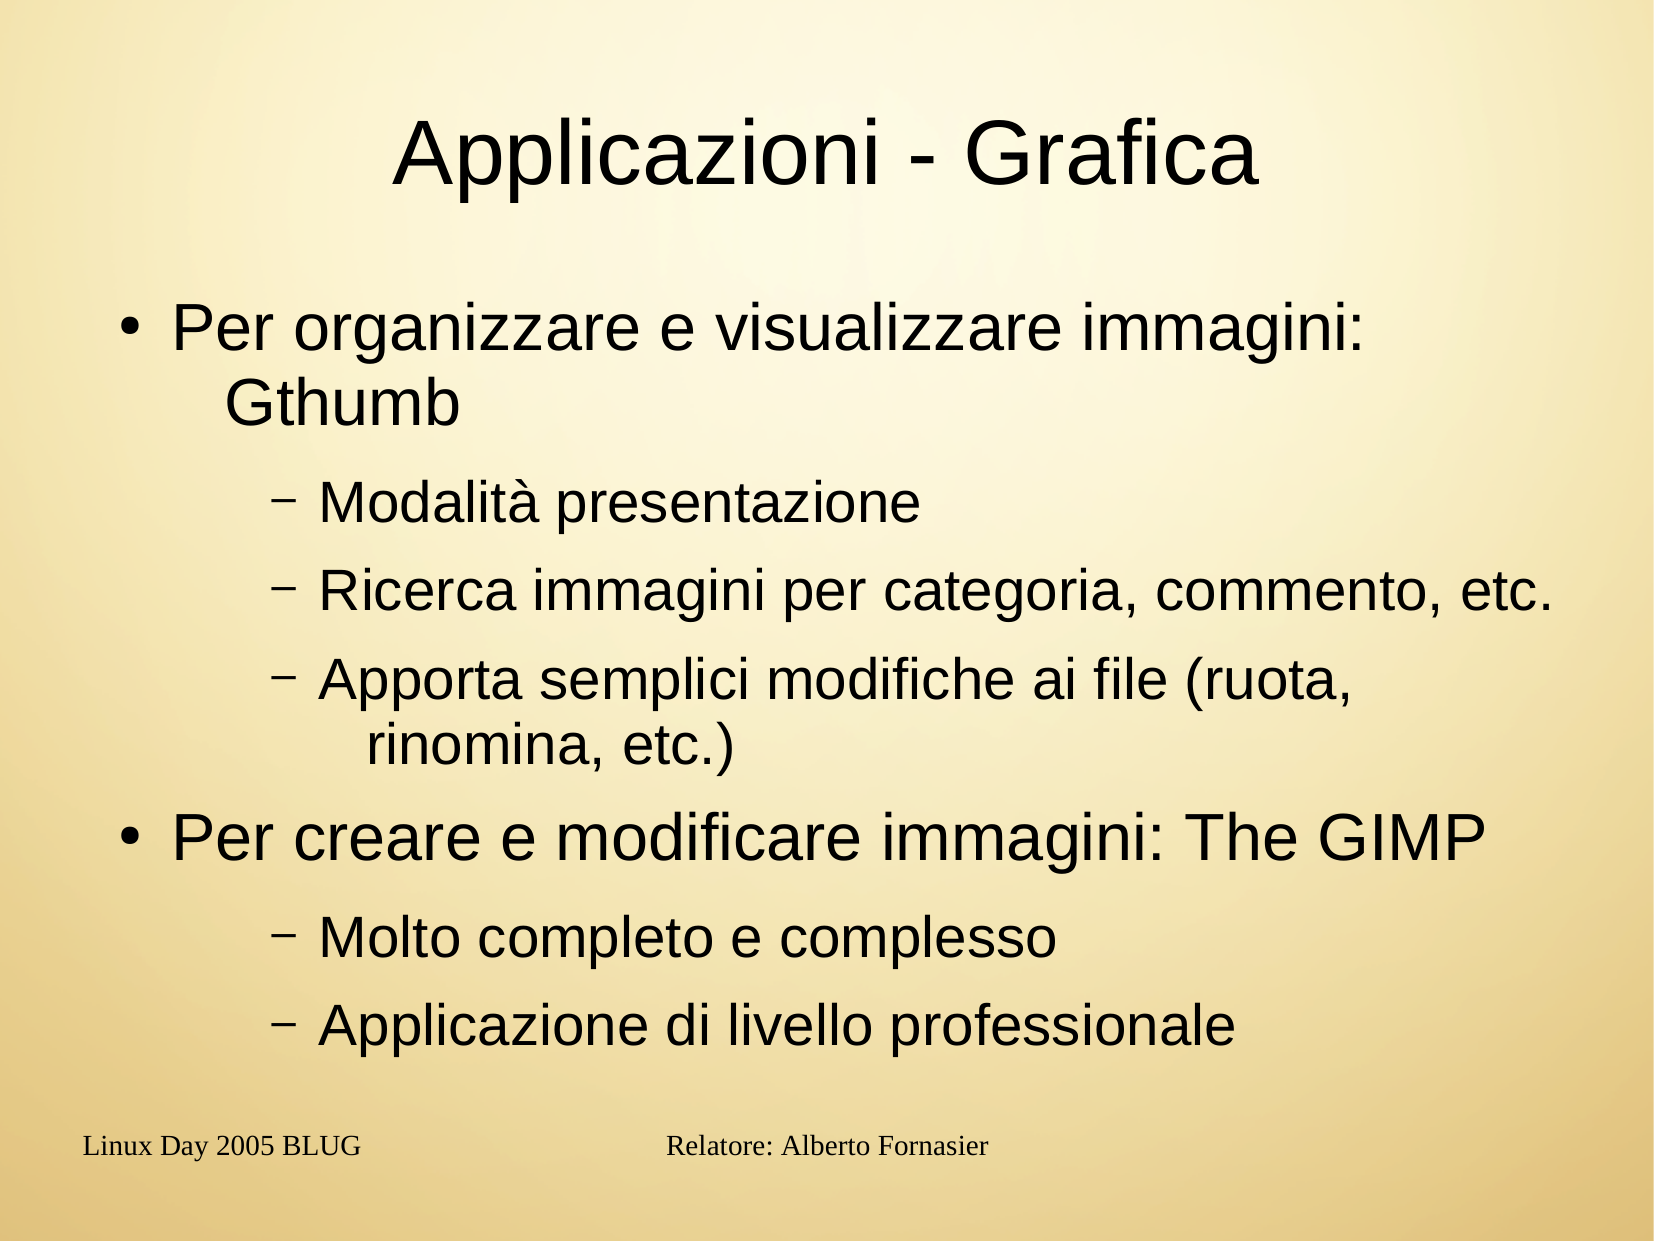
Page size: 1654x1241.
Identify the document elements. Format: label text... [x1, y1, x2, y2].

picture [0, 0, 1654, 1241]
list Per organizzare e visualizzare immagini: Gthumb Modalità presentazione Ricerca immagini per categoria, commento, etc. Apporta semplici modifiche ai file (ruota, rinomina, etc.) Per creare e modificare immagini: The GIMP Molto completo e complesso Applicazione di livello professionale [82, 290, 1571, 1094]
title Applicazioni - Grafica [82, 56, 1571, 250]
